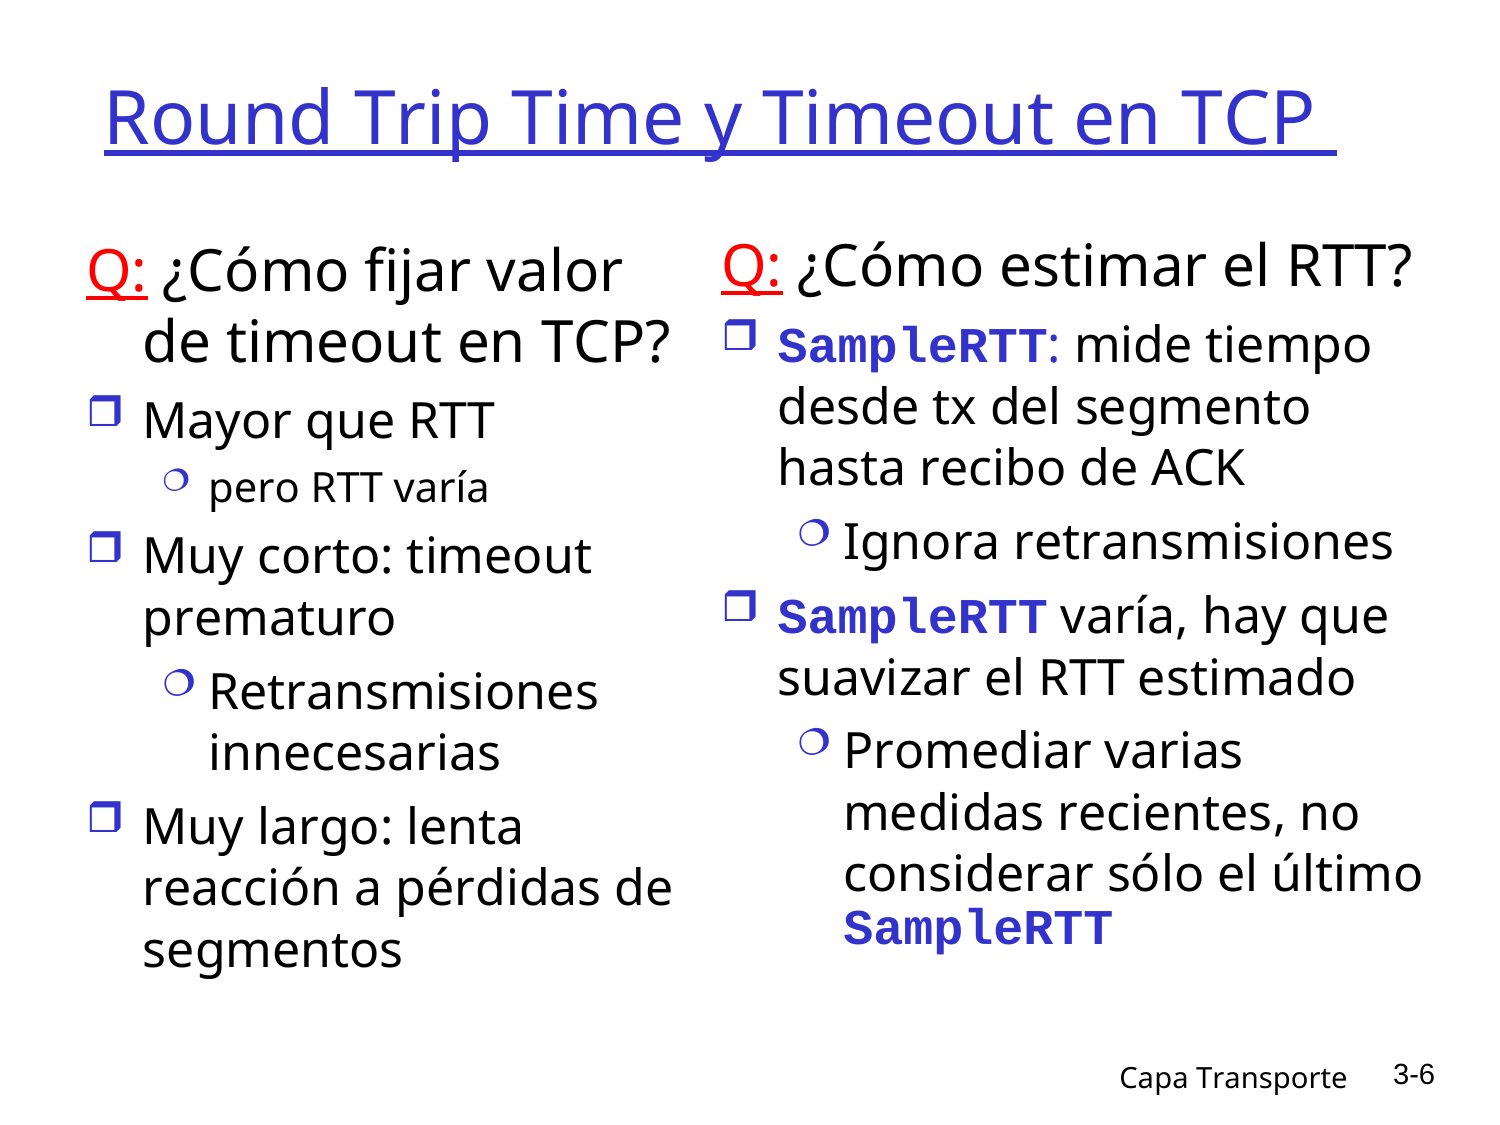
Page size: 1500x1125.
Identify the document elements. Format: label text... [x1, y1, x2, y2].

title Round Trip Time y Timeout en TCP [89, 20, 1365, 211]
list Q: ¿Cómo fijar valor de timeout en TCP? Mayor que RTT pero RTT varía Muy corto: timeout prematuro Retransmisiones innecesarias Muy largo: lenta reacción a pérdidas de segmentos [71, 226, 689, 990]
list Q: ¿Cómo estimar el RTT? SampleRTT: mide tiempo desde tx del segmento hasta recibo de ACK Ignora retransmisiones SampleRTT varía, hay que suavizar el RTT estimado Promediar varias medidas recientes, no considerar sólo el último SampleRTT [706, 221, 1446, 951]
